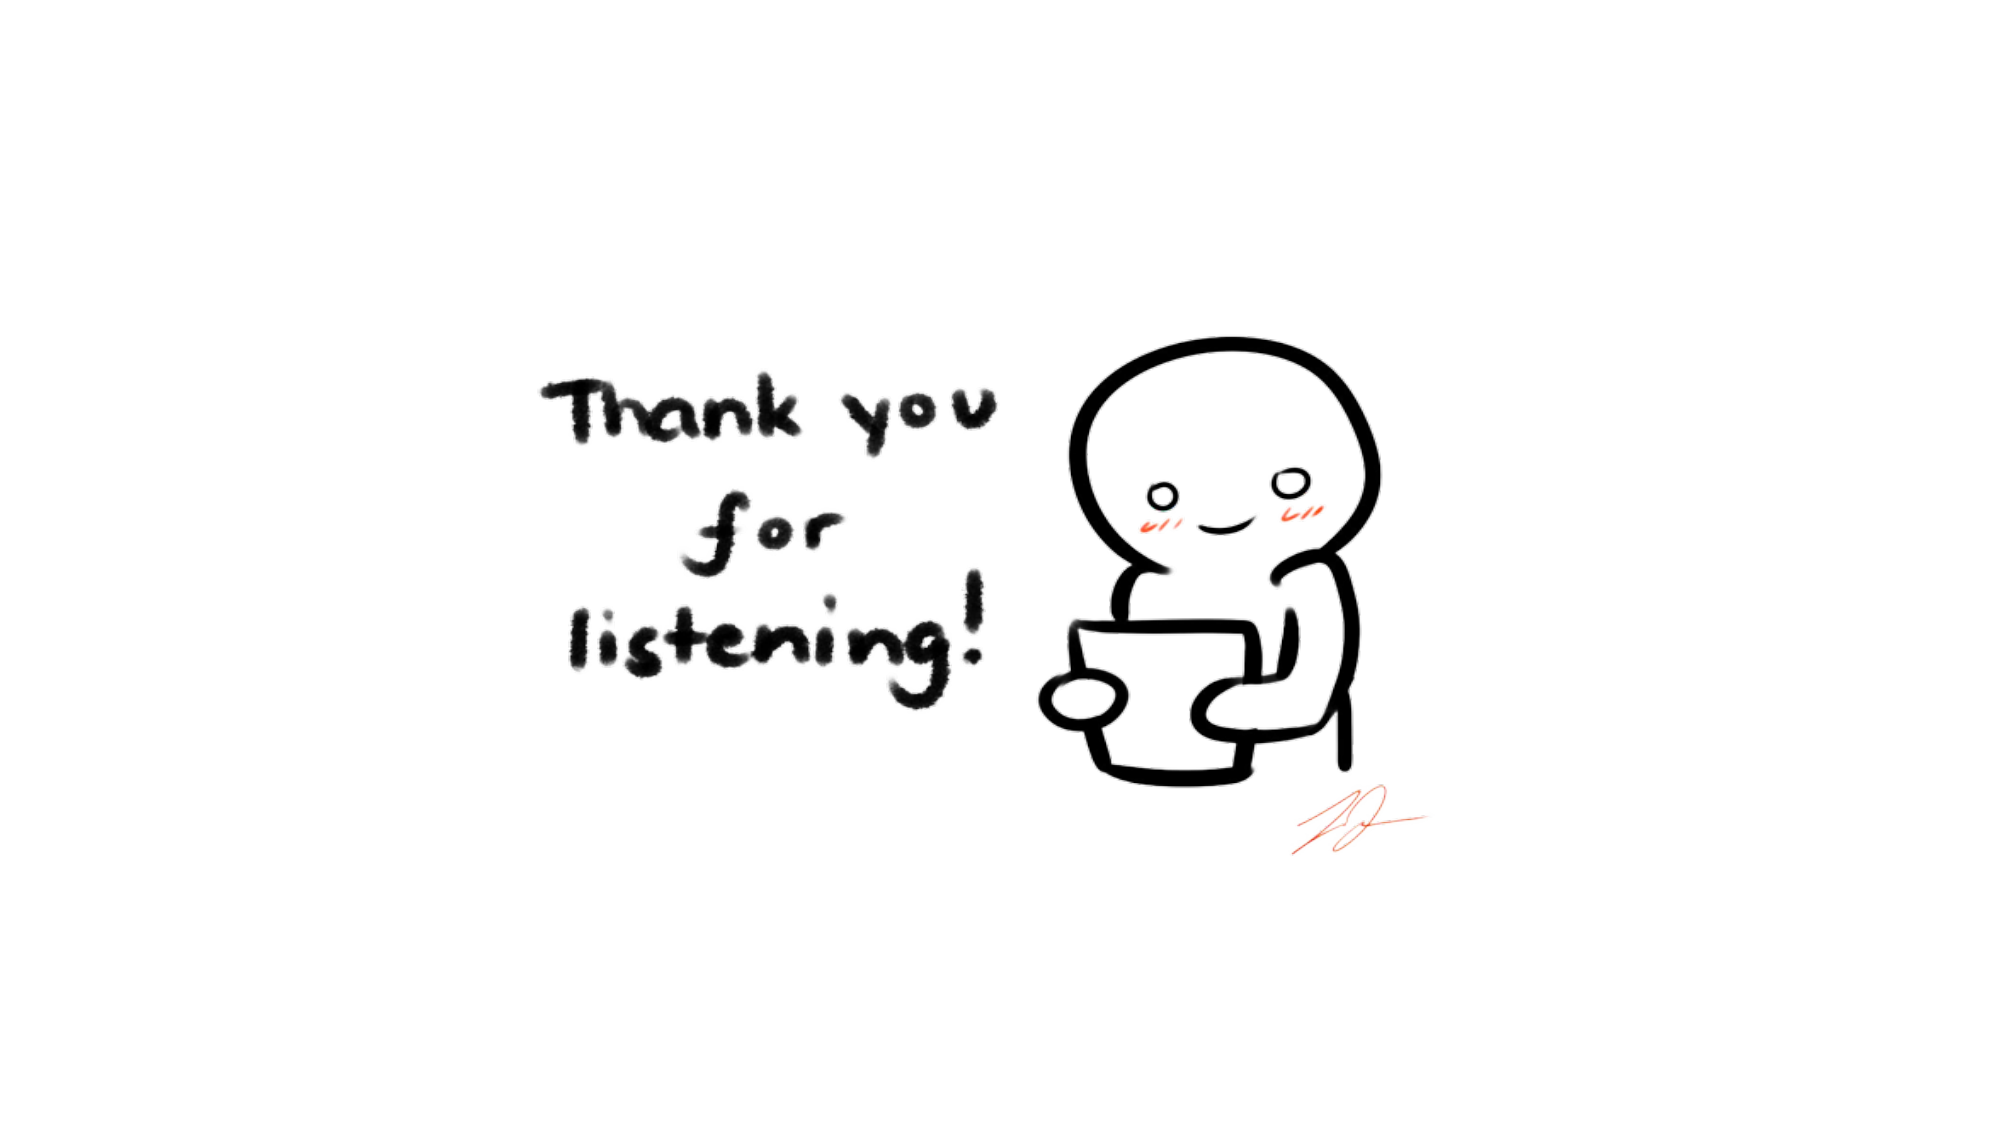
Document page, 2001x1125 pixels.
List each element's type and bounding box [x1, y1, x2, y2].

picture [477, 229, 1459, 896]
